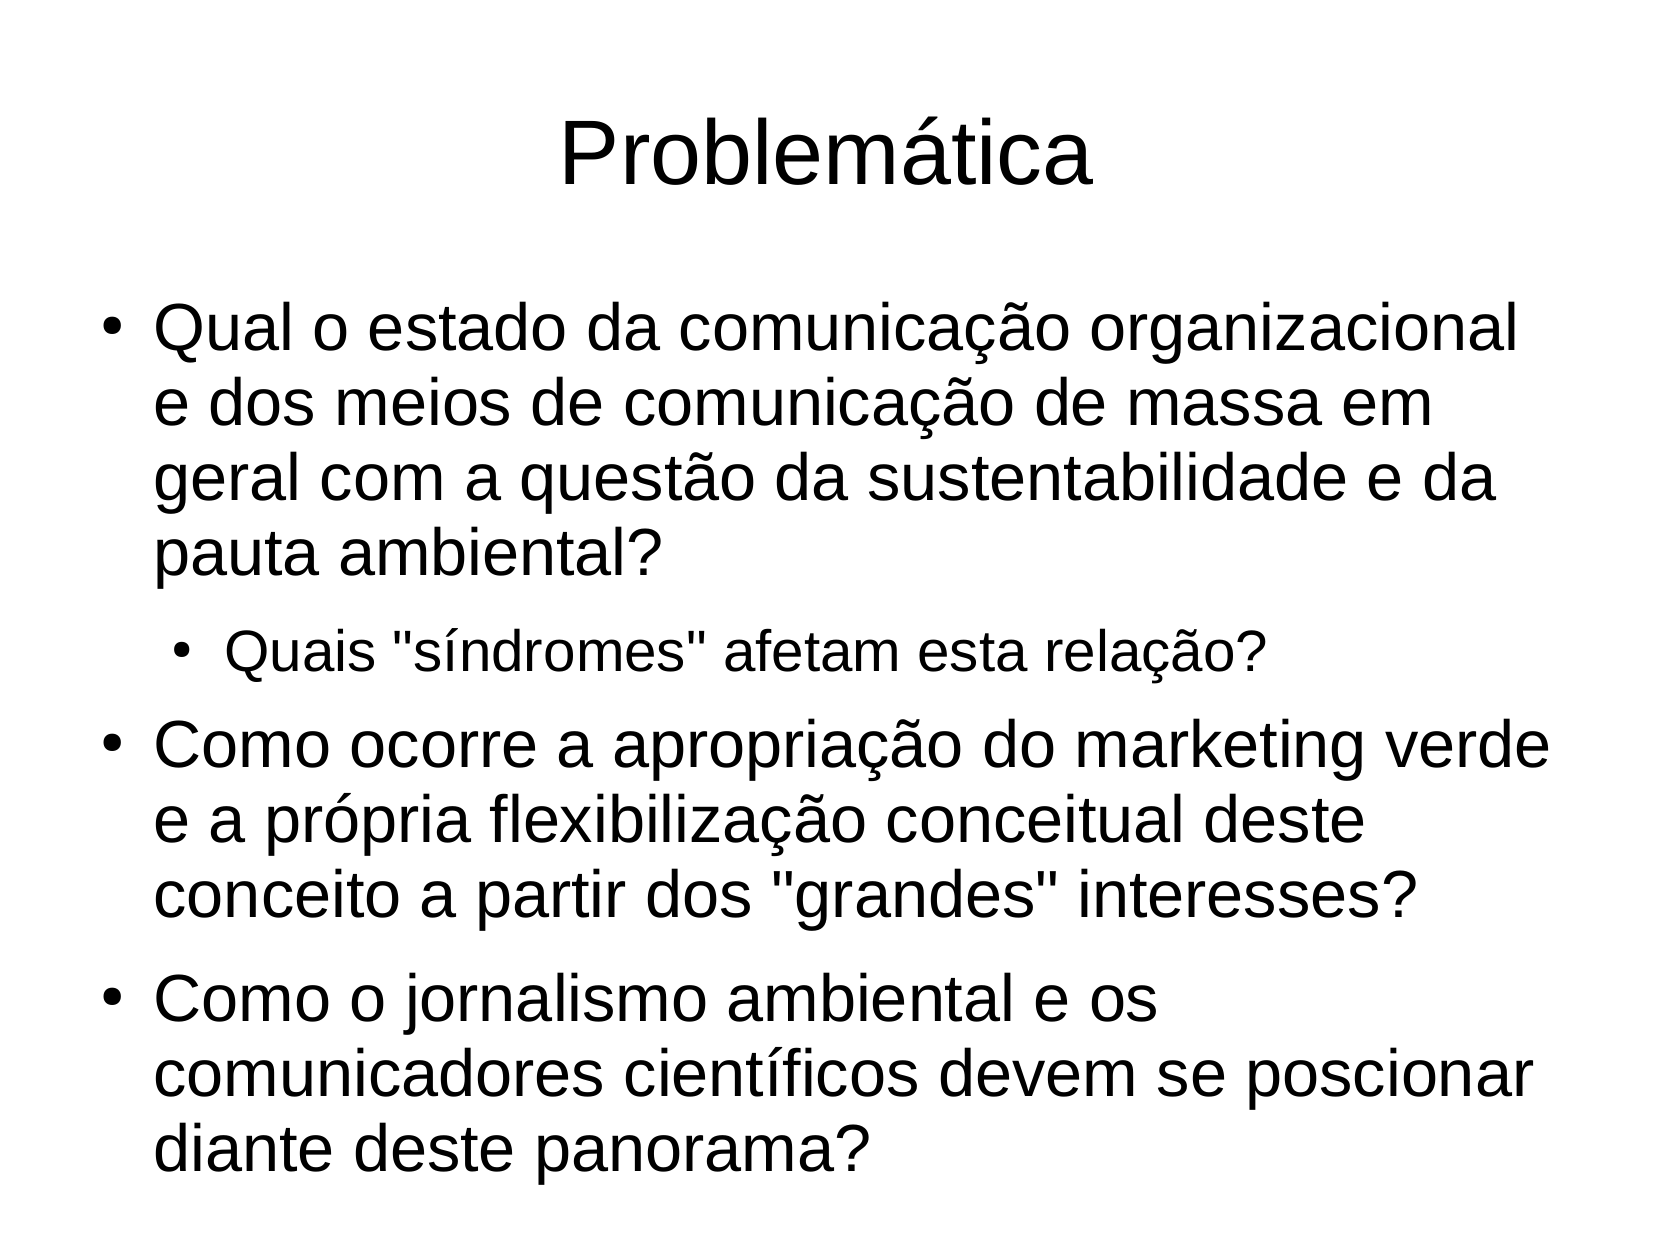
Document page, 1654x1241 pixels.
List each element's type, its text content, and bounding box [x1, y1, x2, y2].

title Problemática [82, 49, 1571, 257]
list Qual o estado da comunicação organizacional e dos meios de comunicação de massa em geral com a questão da sustentabilidade e da pauta ambiental? Quais "síndromes" afetam esta relação? Como ocorre a apropriação do marketing verde e a própria flexibilização conceitual deste conceito a partir dos "grandes" interesses? Como o jornalismo ambiental e os comunicadores científicos devem se poscionar diante deste panorama? [82, 290, 1571, 1186]
